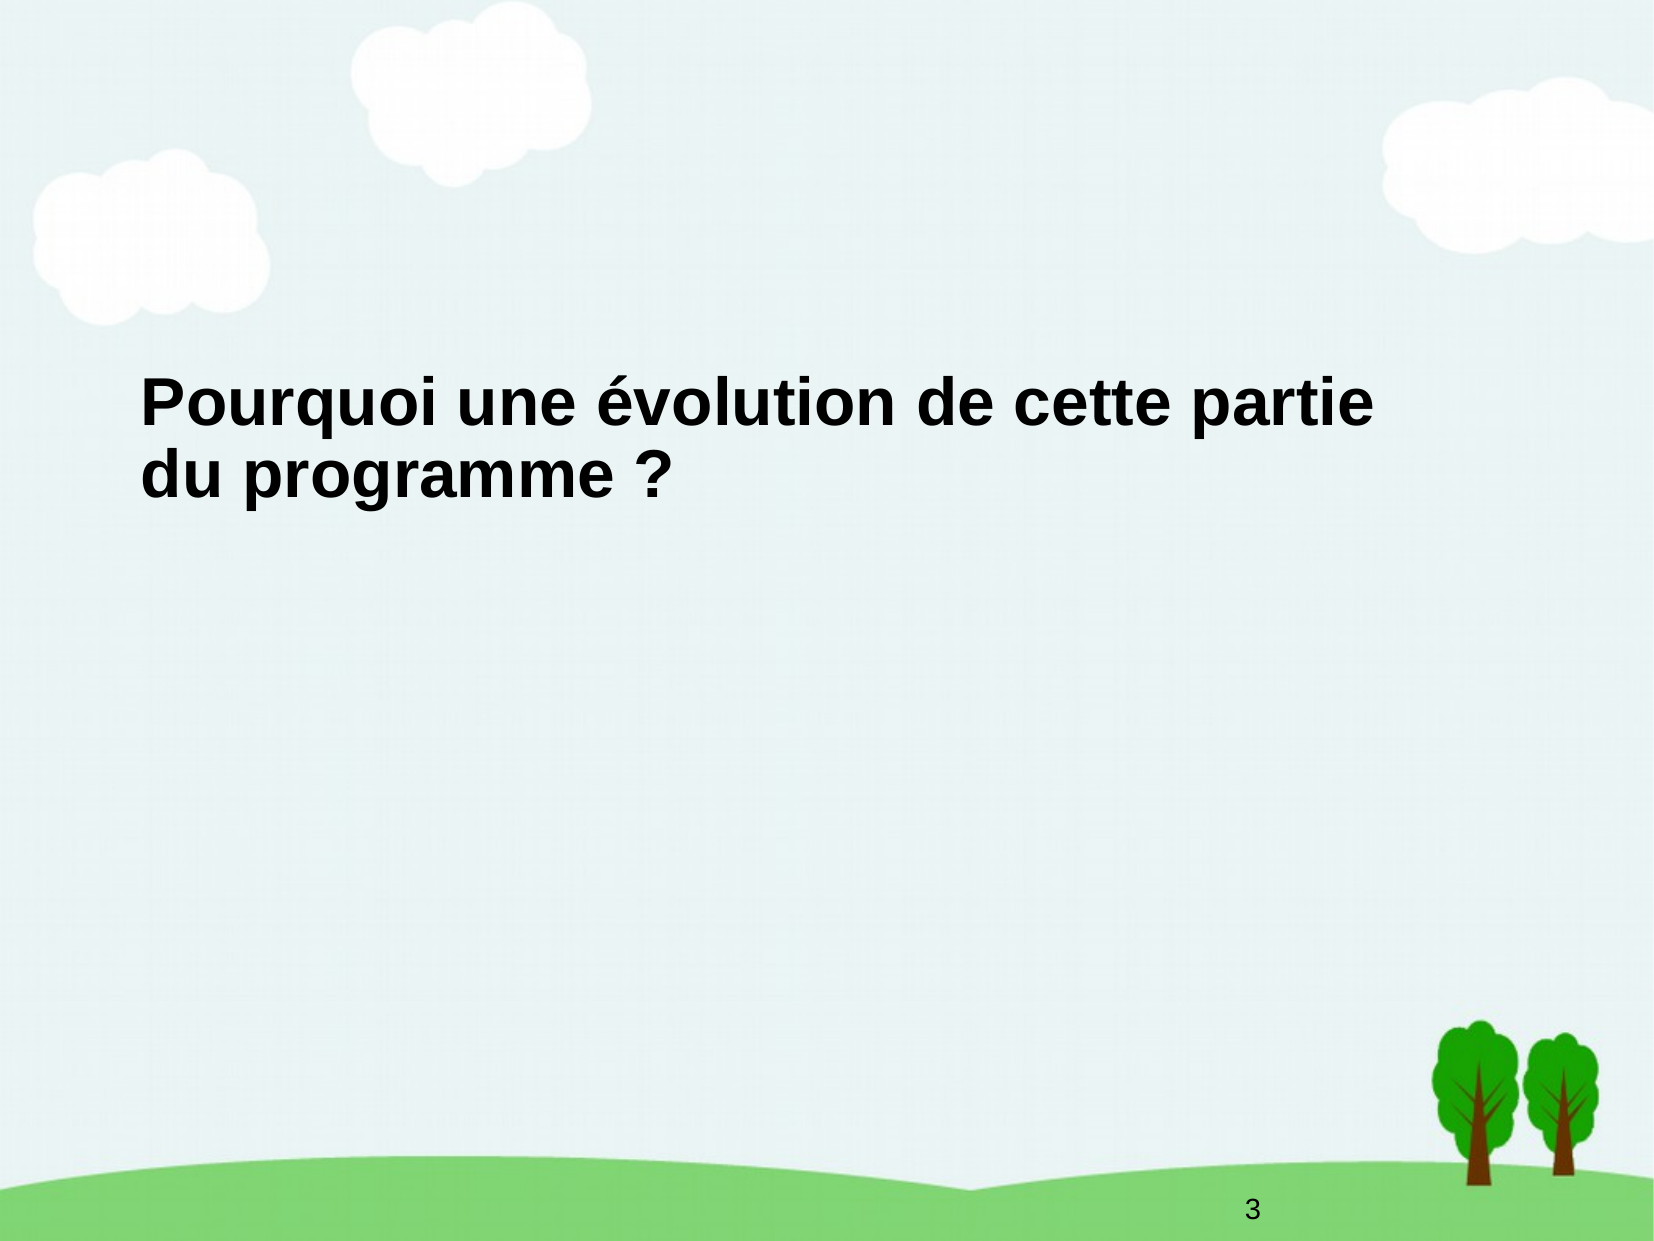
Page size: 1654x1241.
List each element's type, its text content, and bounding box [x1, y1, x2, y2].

picture [0, 0, 1654, 1241]
text_box <numéro> [1244, 1190, 1630, 1241]
title Pourquoi une évolution de cette partie du programme ? [53, 150, 1435, 788]
